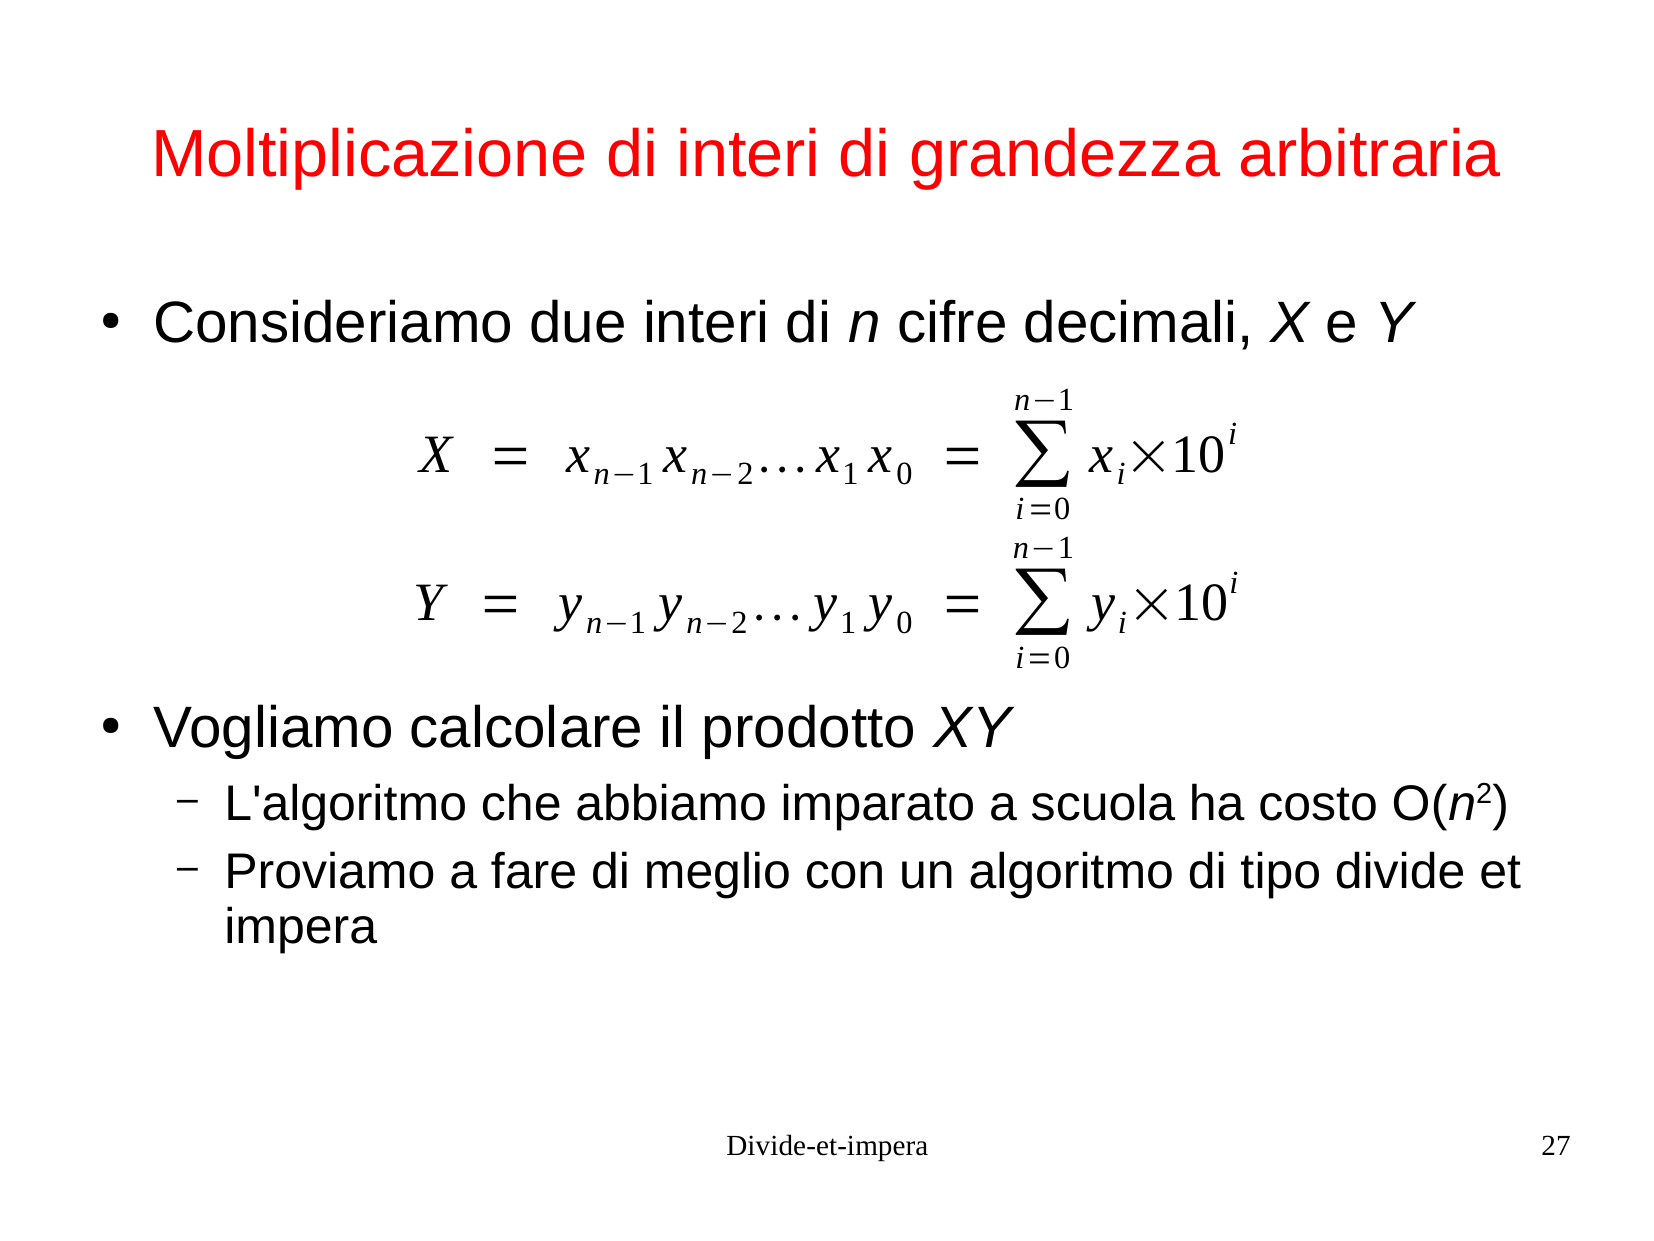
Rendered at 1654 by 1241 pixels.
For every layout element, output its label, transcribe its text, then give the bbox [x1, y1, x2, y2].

title Moltiplicazione di interi di grandezza arbitraria [82, 49, 1571, 257]
list Consideriamo due interi di n cifre decimali, X e Y Vogliamo calcolare il prodotto XY L'algoritmo che abbiamo imparato a scuola ha costo O(n2) Proviamo a fare di meglio con un algoritmo di tipo divide et impera [82, 290, 1571, 1109]
chart [407, 381, 1247, 676]
